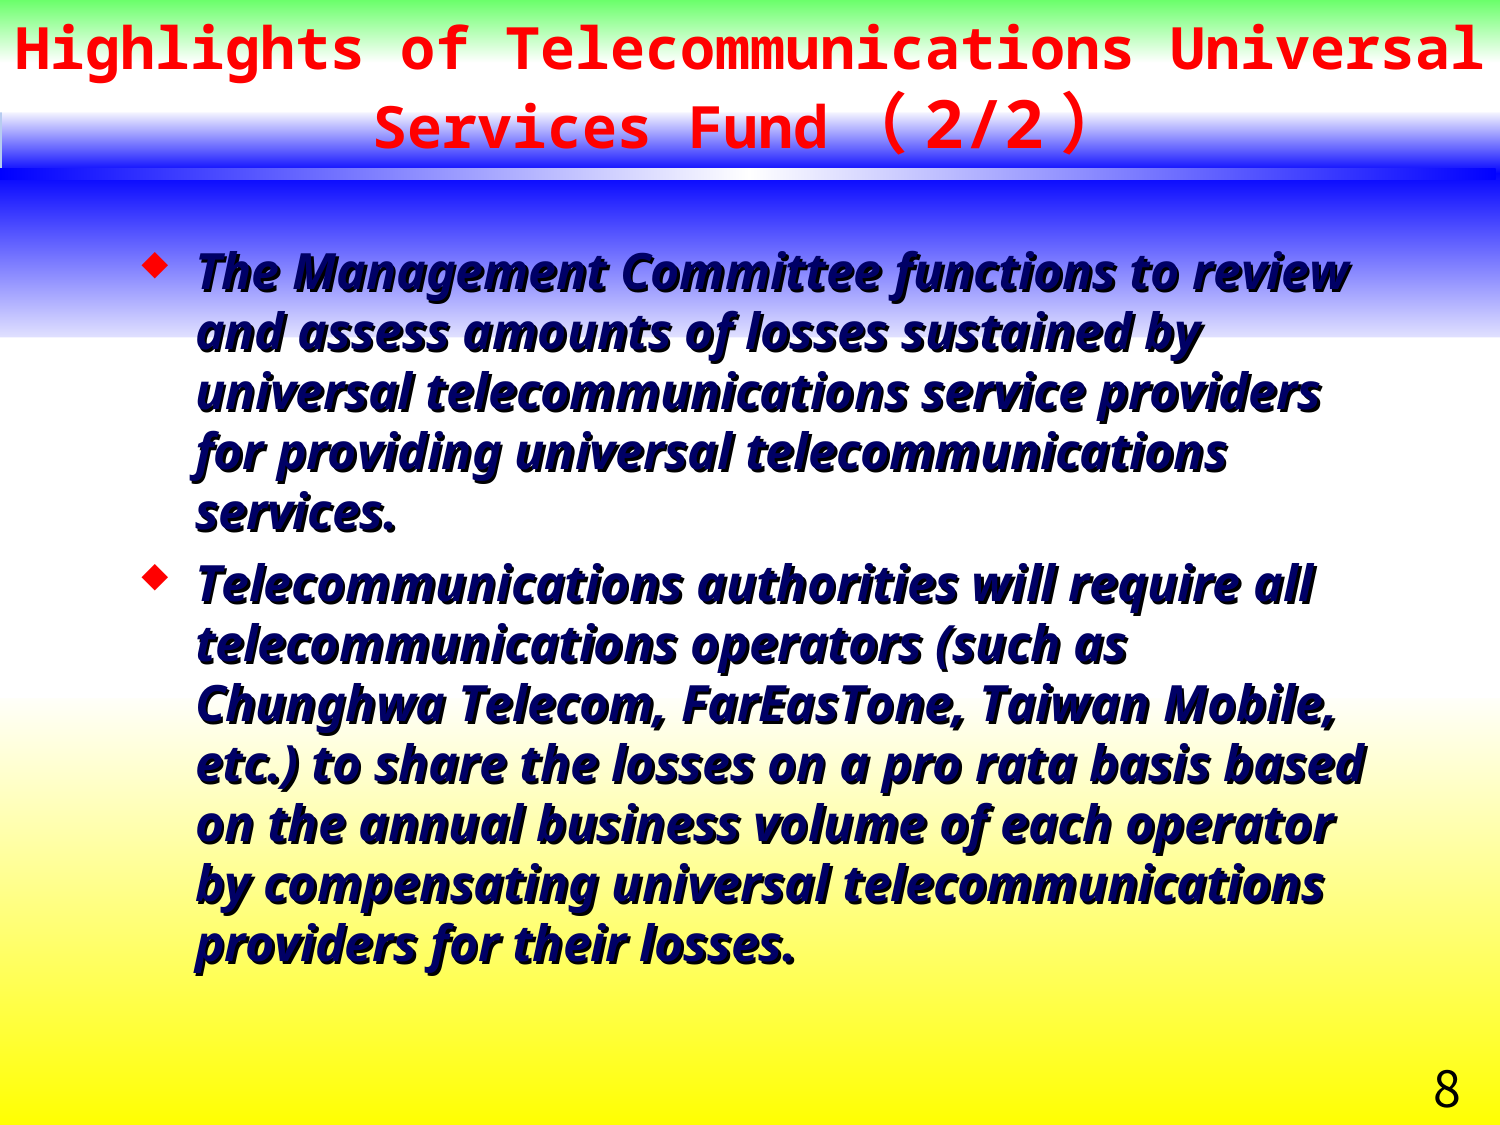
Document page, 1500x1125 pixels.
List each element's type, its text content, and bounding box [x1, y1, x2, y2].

title Highlights of Telecommunications Universal Services Fund（2/2） [0, 0, 1500, 173]
list The Management Committee functions to review and assess amounts of losses sustained by universal telecommunications service providers for providing universal telecommunications services. Telecommunications authorities will require all telecommunications operators (such as Chunghwa Telecom, FarEasTone, Taiwan Mobile, etc.) to share the losses on a pro rata basis based on the annual business volume of each operator by compensating universal telecommunications providers for their losses. [123, 231, 1399, 1012]
